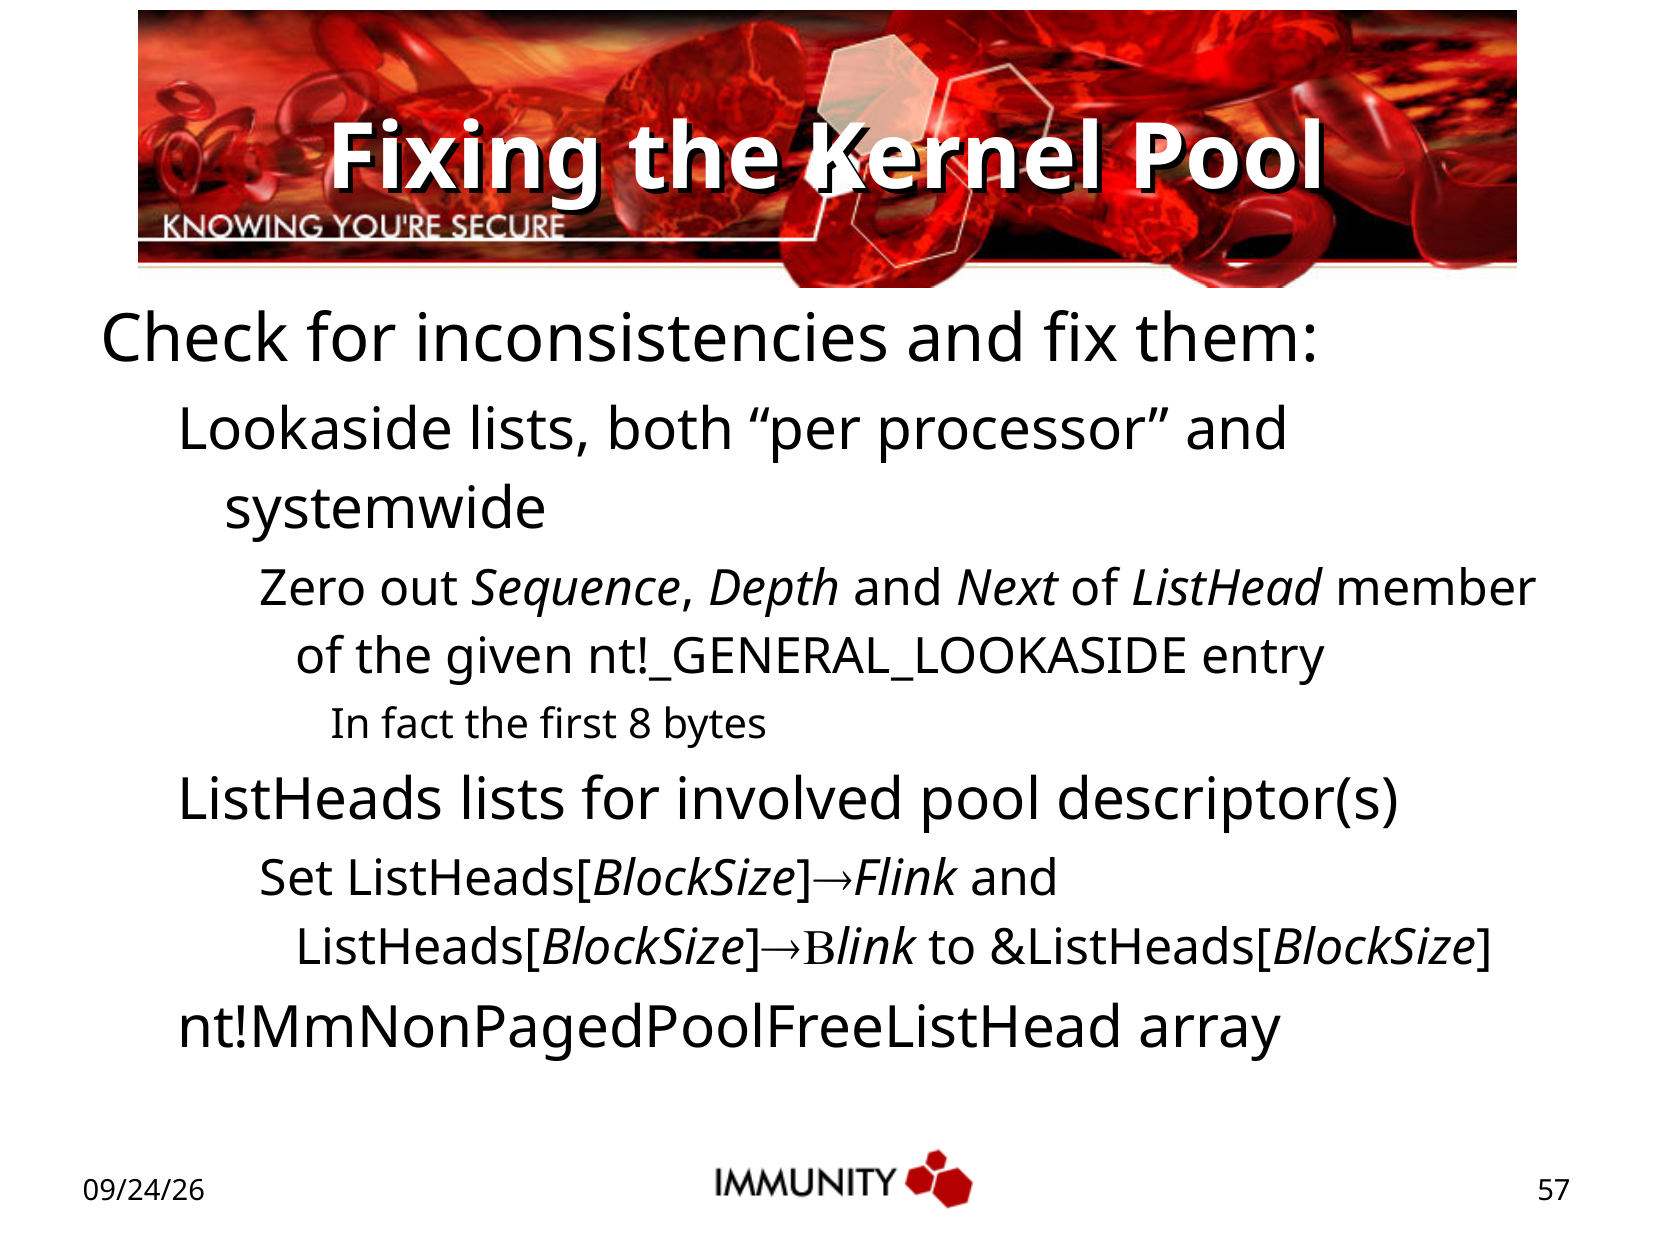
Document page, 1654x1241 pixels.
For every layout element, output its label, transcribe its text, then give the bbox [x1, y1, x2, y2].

picture [138, 10, 1517, 56]
picture [694, 1130, 984, 1235]
picture [138, 250, 1517, 288]
list Check for inconsistencies and fix them: Lookaside lists, both “per processor” and systemwide Zero out Sequence, Depth and Next of ListHead member of the given nt!_GENERAL_LOOKASIDE entry In fact the first 8 bytes ListHeads lists for involved pool descriptor(s) Set ListHeads[BlockSize]Flink and ListHeads[BlockSize]Blink to &ListHeads[BlockSize] nt!MmNonPagedPoolFreeListHead array [82, 290, 1571, 1094]
title Fixing the Kernel Pool [82, 56, 1571, 250]
